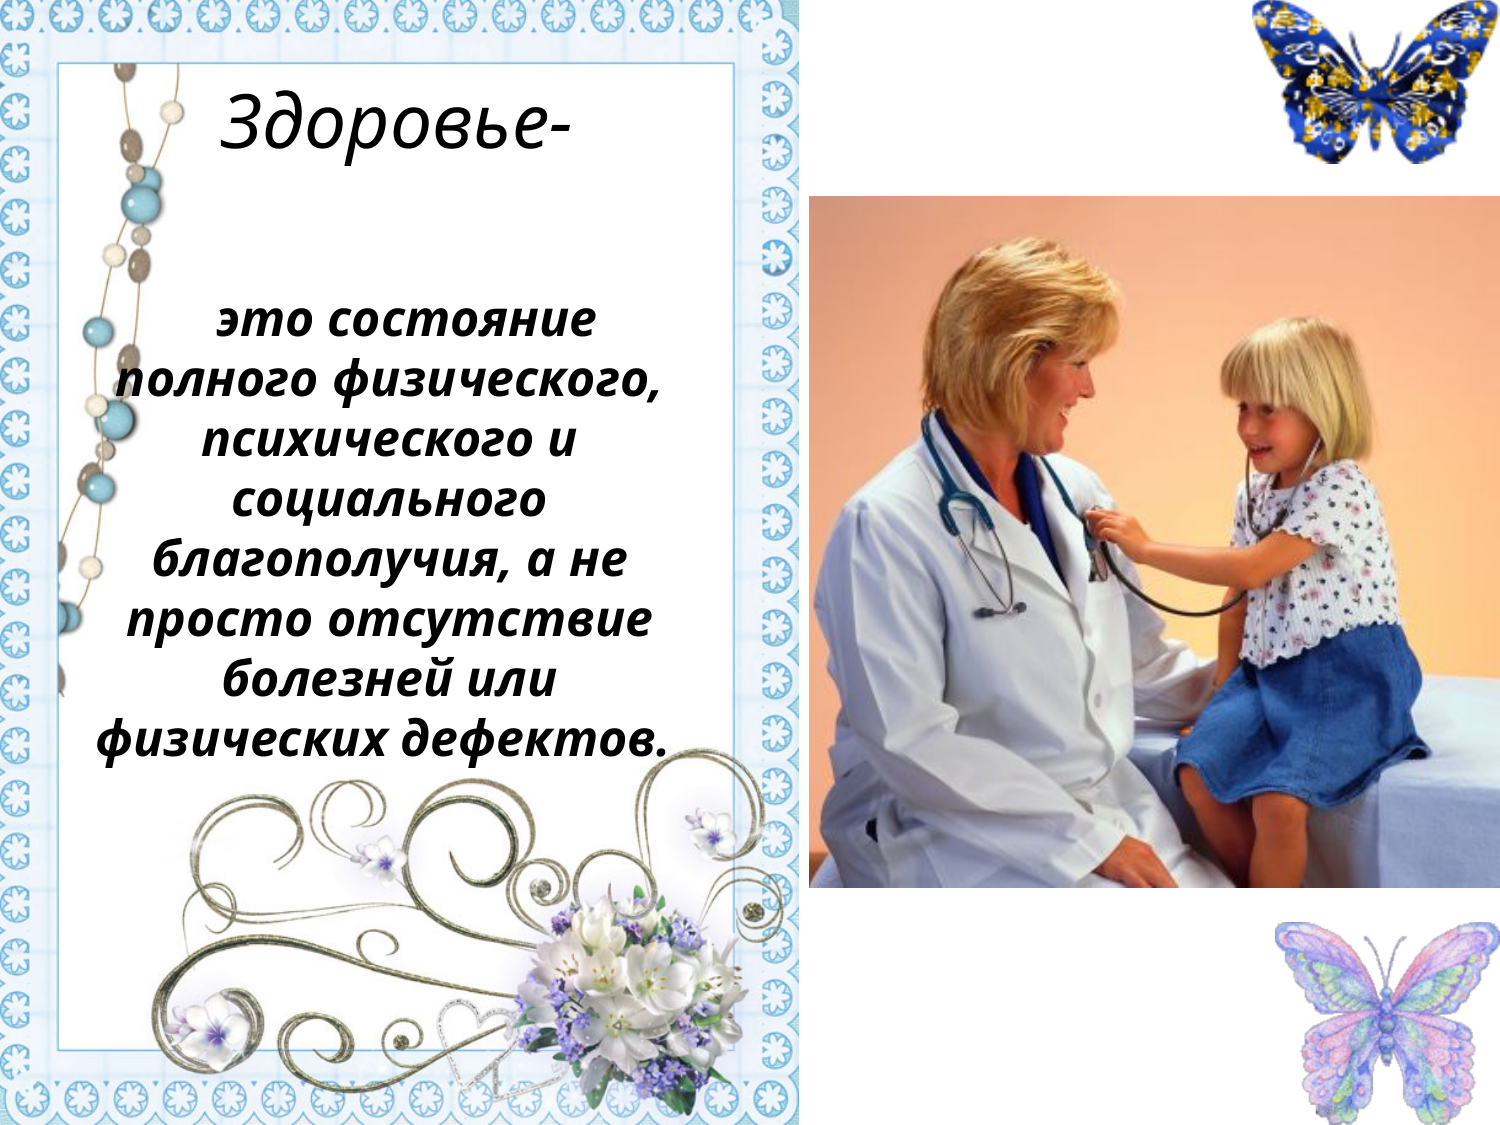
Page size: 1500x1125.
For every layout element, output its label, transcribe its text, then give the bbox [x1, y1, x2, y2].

picture [0, 0, 799, 1125]
picture [809, 196, 1500, 888]
picture [1252, 0, 1500, 164]
text_box это состояние полного физического, психического и социального благополучия, а не просто отсутствие болезней или физических дефектов. [76, 278, 703, 774]
text_box Здоровье- [53, 66, 762, 279]
picture [1275, 922, 1500, 1125]
